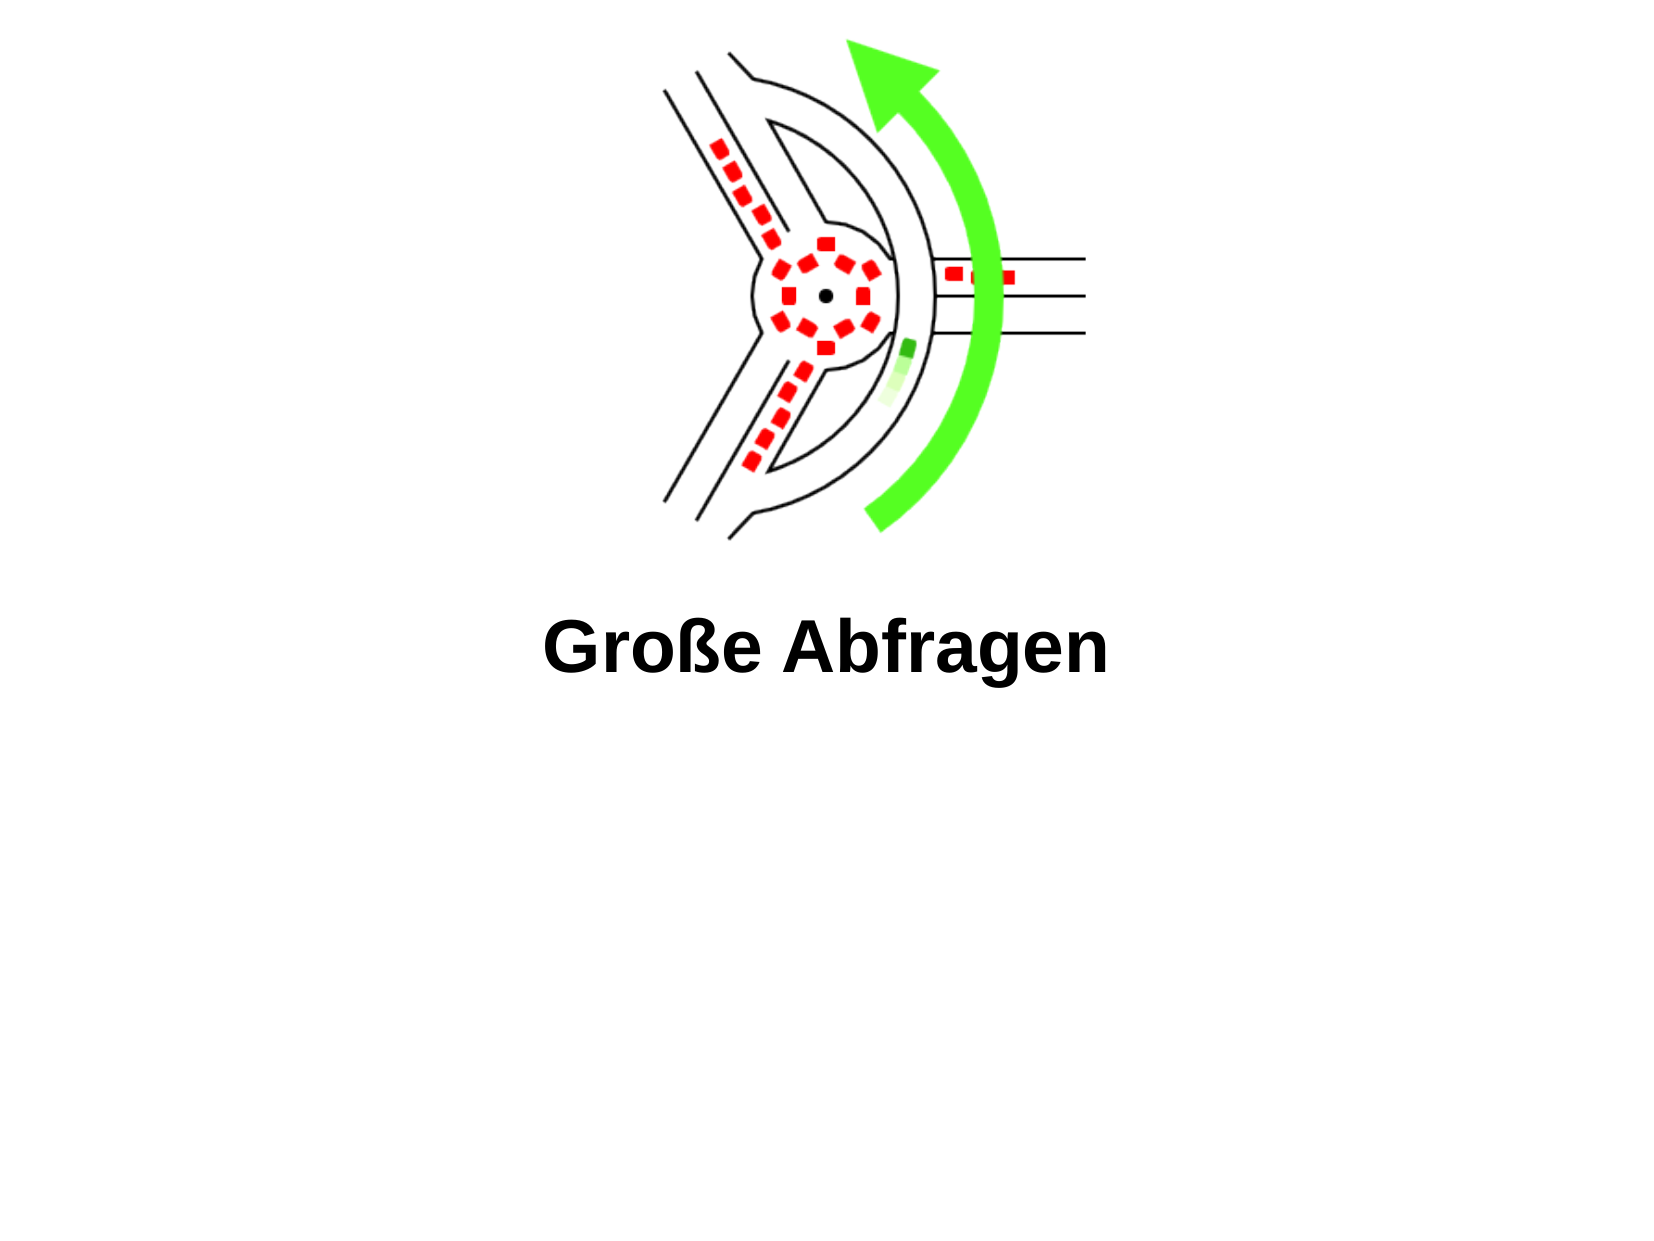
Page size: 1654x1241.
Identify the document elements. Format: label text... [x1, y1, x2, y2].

picture [567, 37, 1086, 556]
text_box Große Abfragen [528, 597, 1126, 697]
